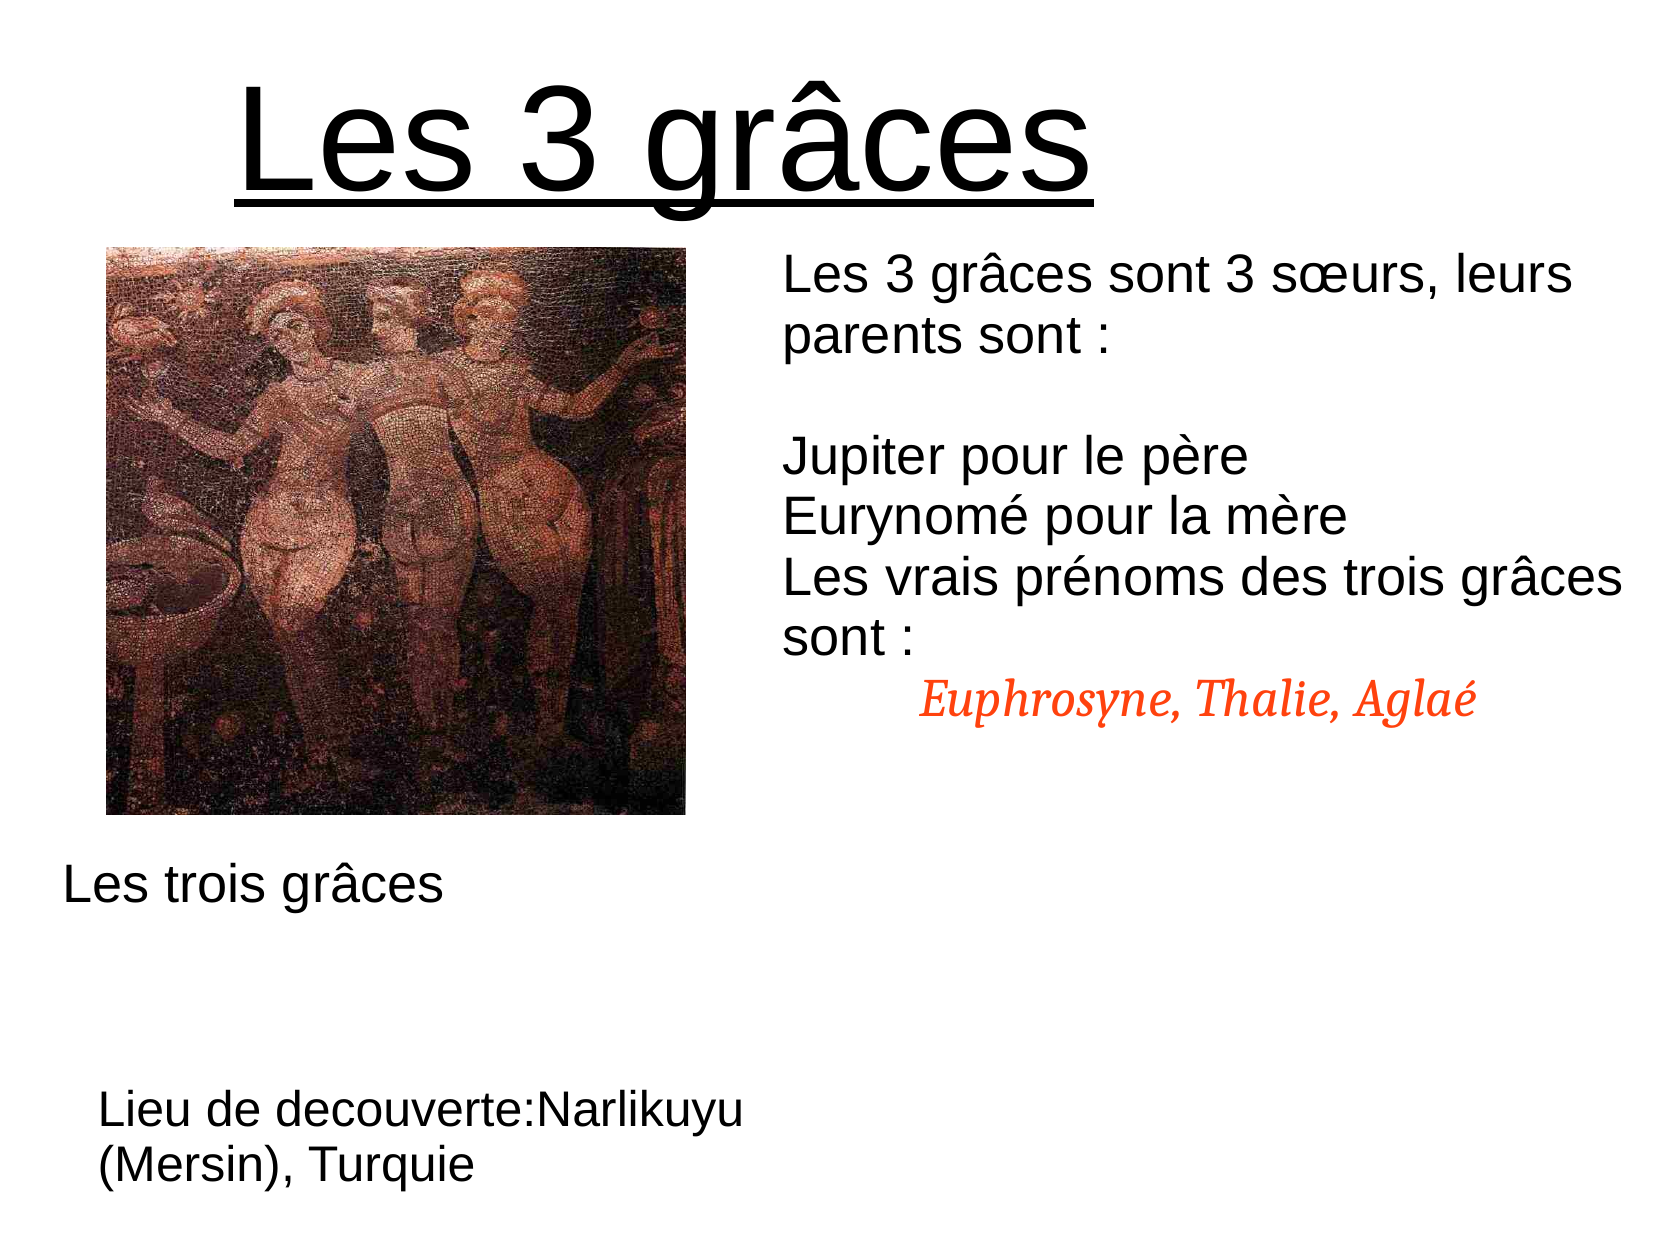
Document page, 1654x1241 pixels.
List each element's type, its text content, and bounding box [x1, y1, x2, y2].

picture [106, 247, 686, 815]
text_box Lieu de decouverte:Narlikuyu (Mersin), Turquie [82, 922, 863, 1200]
title Les 3 grâces [0, 35, 1430, 243]
text_box Les trois grâces [47, 845, 696, 922]
text_box Les 3 grâces sont 3 sœurs, leurs parents sont : Jupiter pour le père Eurynomé pour la mère Les vrais prénoms des trois grâces sont : Euphrosyne, Thalie, Aglaé [696, 236, 1654, 1192]
list [82, 236, 696, 845]
